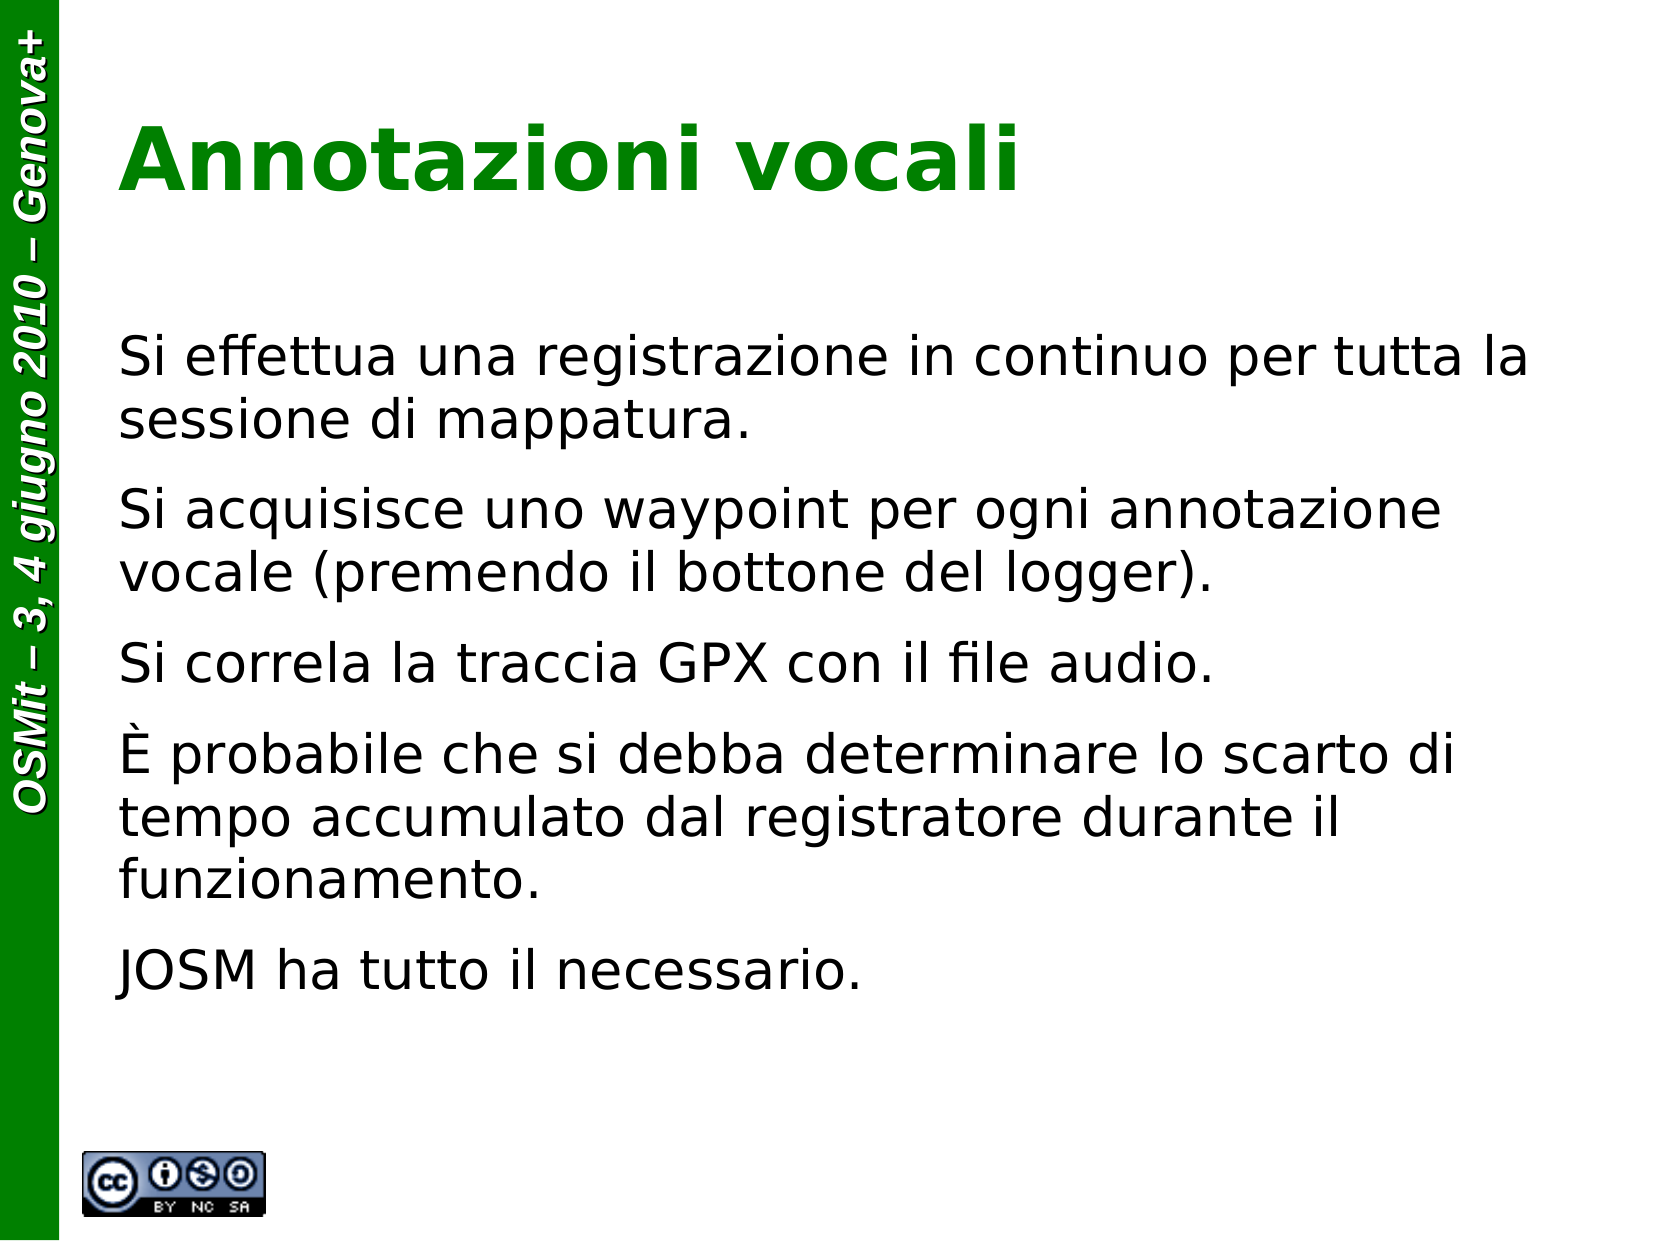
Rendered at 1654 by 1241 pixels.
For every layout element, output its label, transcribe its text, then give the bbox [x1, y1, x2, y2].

picture [82, 1151, 266, 1217]
list Si effettua una registrazione in continuo per tutta la sessione di mappatura. Si acquisisce uno waypoint per ogni annotazione vocale (premendo il bottone del logger). Si correla la traccia GPX con il file audio. È probabile che si debba determinare lo scarto di tempo accumulato dal registratore durante il funzionamento. JOSM ha tutto il necessario. [118, 324, 1607, 1035]
title Annotazioni vocali [118, 64, 1394, 257]
